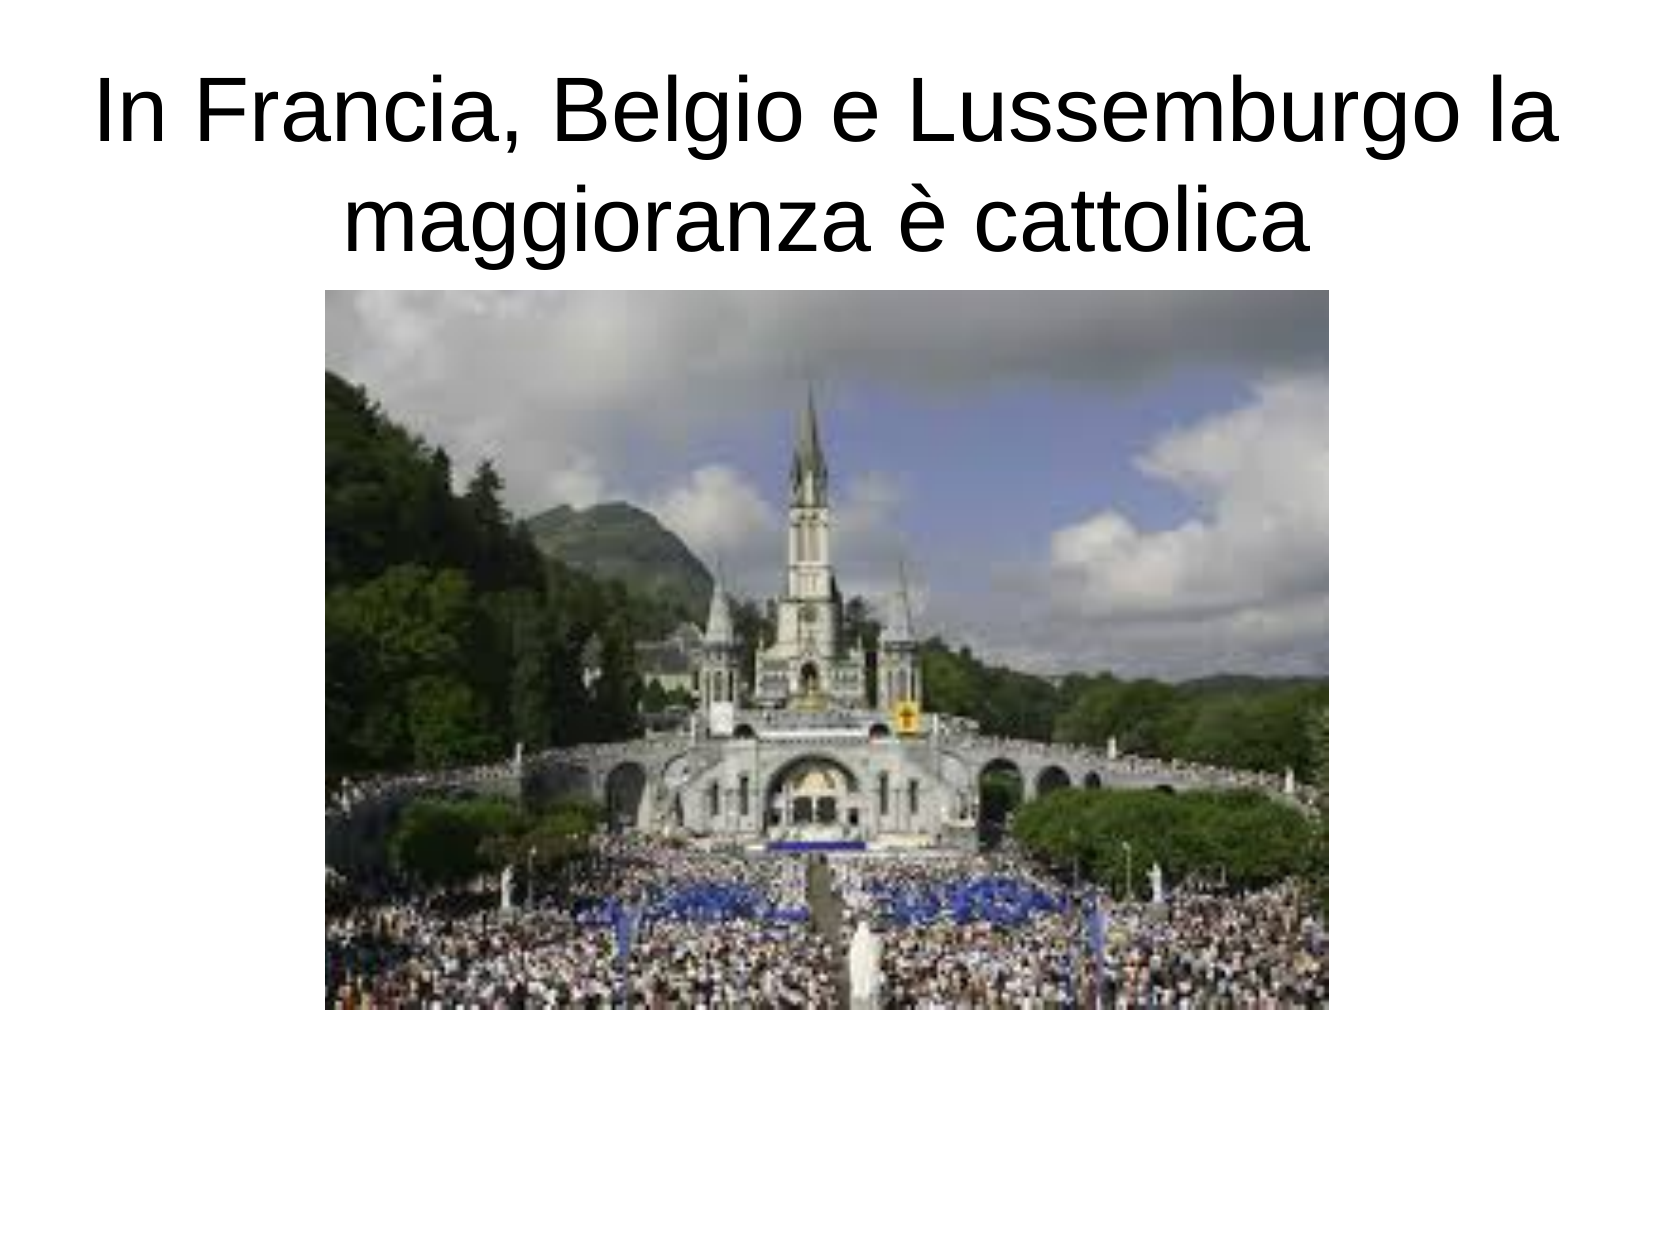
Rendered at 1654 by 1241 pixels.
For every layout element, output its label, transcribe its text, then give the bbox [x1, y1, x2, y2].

picture [325, 290, 1329, 1010]
title In Francia, Belgio e Lussemburgo la maggioranza è cattolica [82, 49, 1571, 257]
